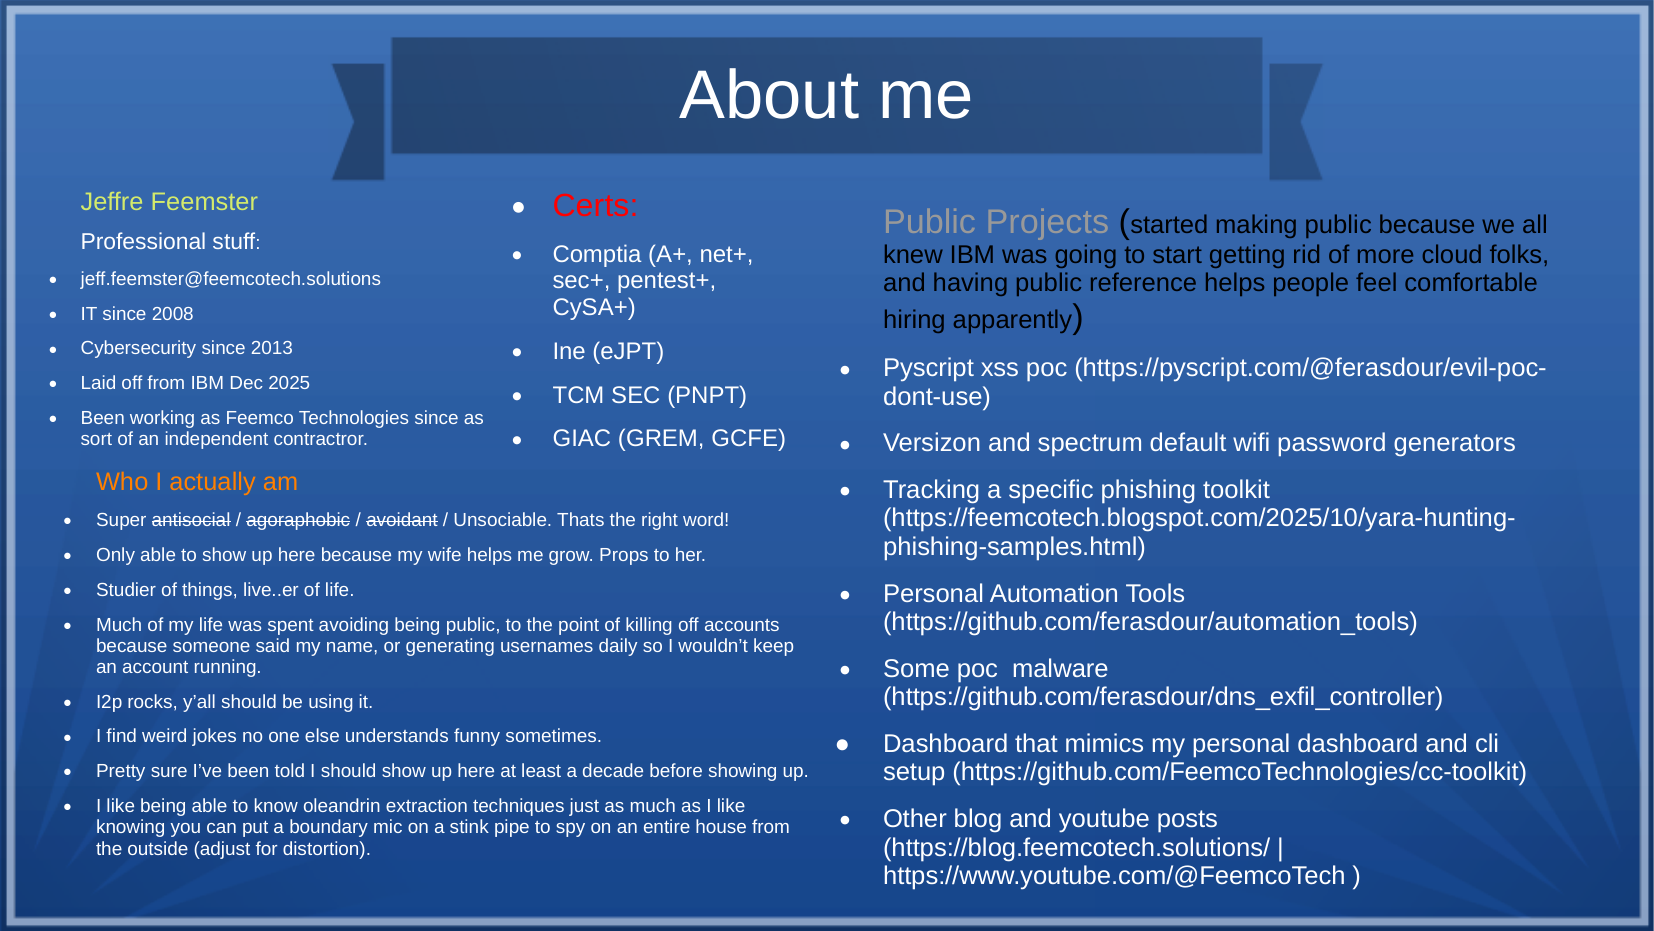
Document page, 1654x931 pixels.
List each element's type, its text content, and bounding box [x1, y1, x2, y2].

title About me [389, 35, 1264, 154]
list Jeffre Feemster Professional stuff: jeff.feemster@feemcotech.solutions IT since 2008 Cybersecurity since 2013 Laid off from IBM Dec 2025 Been working as Feemco Technologies since as sort of an independent contractror. [37, 187, 488, 452]
list Public Projects (started making public because we all knew IBM was going to start getting rid of more cloud folks, and having public reference helps people feel comfortable hiring apparently) Pyscript xss poc (https://pyscript.com/@ferasdour/evil-poc-dont-use) Versizon and spectrum default wifi password generators Tracking a specific phishing toolkit (https://feemcotech.blogspot.com/2025/10/yara-hunting-phishing-samples.html) Personal Automation Tools (https://github.com/ferasdour/automation_tools) Some poc malware (https://github.com/ferasdour/dns_exfil_controller) Dashboard that mimics my personal dashboard and cli setup (https://github.com/FeemcoTechnologies/cc-toolkit) Other blog and youtube posts (https://blog.feemcotech.solutions/ | https://www.youtube.com/@FeemcoTech ) [825, 202, 1552, 900]
text_box Certs: Comptia (A+, net+, sec+, pentest+, CySA+) Ine (eJPT) TCM SEC (PNPT) GIAC (GREM, GCFE) [497, 187, 788, 458]
list Who I actually am Super antisocial / agoraphobic / avoidant / Unsociable. Thats the right word! Only able to show up here because my wife helps me grow. Props to her. Studier of things, live..er of life. Much of my life was spent avoiding being public, to the point of killing off accounts because someone said my name, or generating usernames daily so I wouldn’t keep an account running. I2p rocks, y’all should be using it. I find weird jokes no one else understands funny sometimes. Pretty sure I’ve been told I should show up here at least a decade before showing up. I like being able to know oleandrin extraction techniques just as much as I like knowing you can put a boundary mic on a stink pipe to spy on an entire house from the outside (adjust for distortion). [52, 467, 817, 881]
picture [0, 0, 1654, 931]
